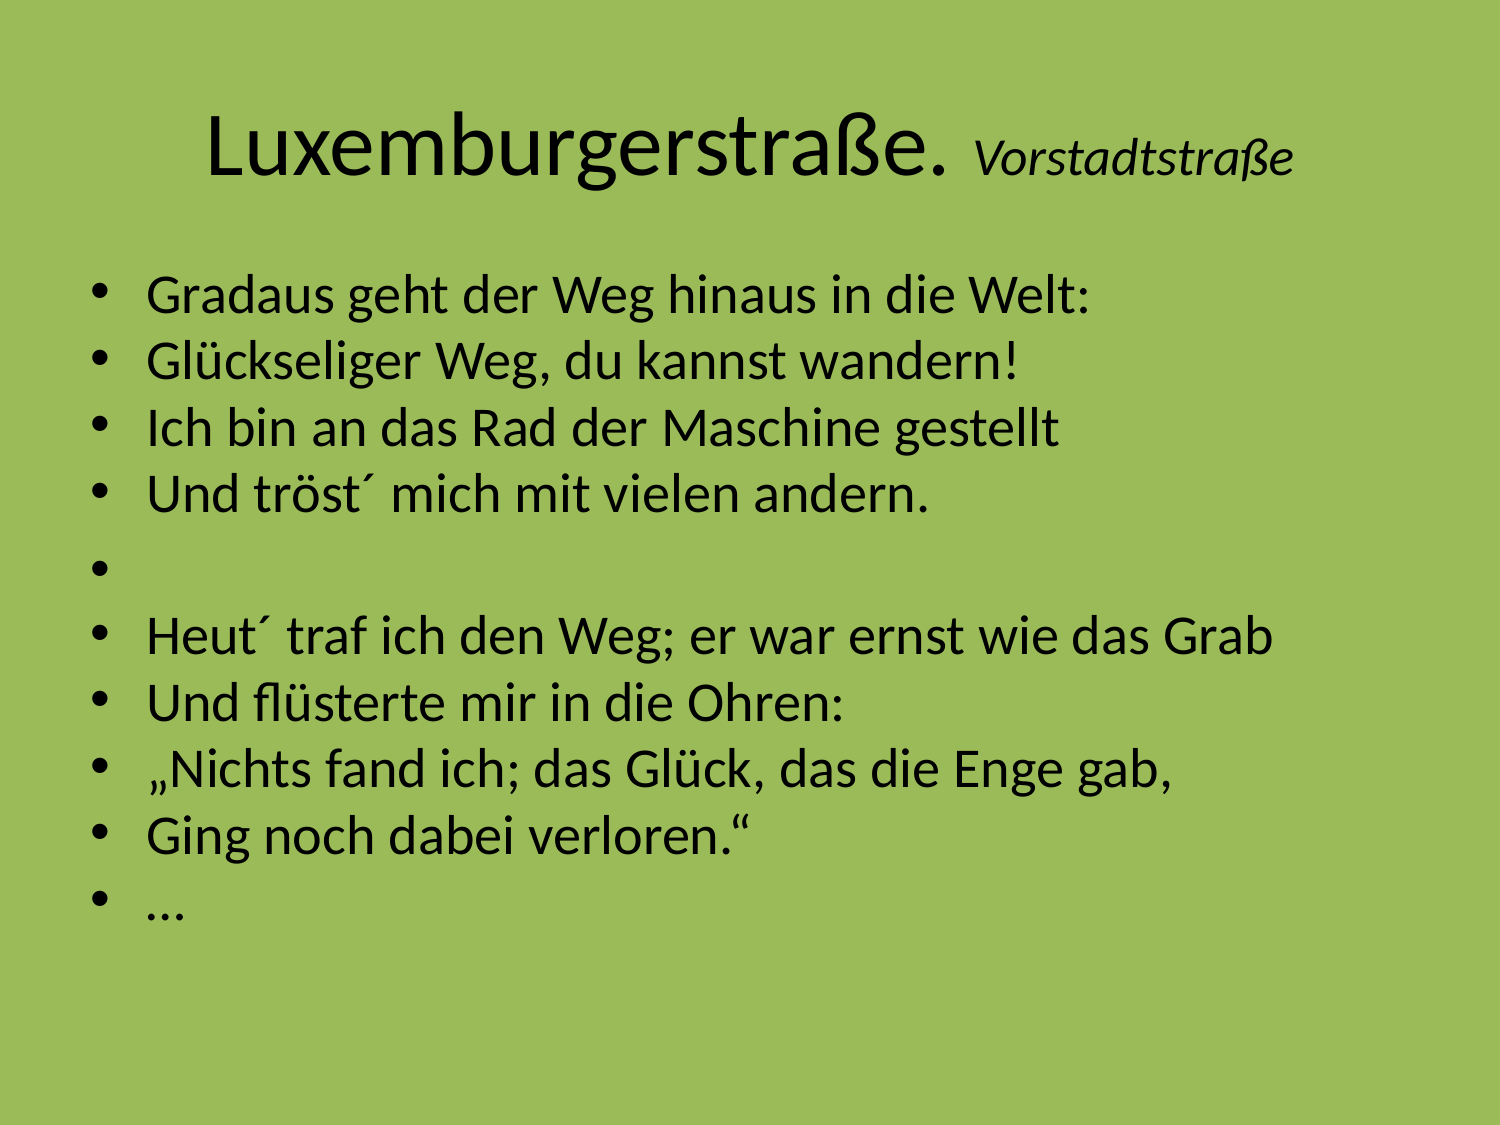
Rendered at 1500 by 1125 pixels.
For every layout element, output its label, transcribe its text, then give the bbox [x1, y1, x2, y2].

title Luxemburgerstraße. Vorstadtstraße [75, 45, 1426, 233]
list Gradaus geht der Weg hinaus in die Welt: Glückseliger Weg, du kannst wandern! Ich bin an das Rad der Maschine gestellt Und tröst´ mich mit vielen andern. Heut´ traf ich den Weg; er war ernst wie das Grab Und flüsterte mir in die Ohren: „Nichts fand ich; das Glück, das die Enge gab, Ging noch dabei verloren.“ … [75, 262, 1426, 1005]
